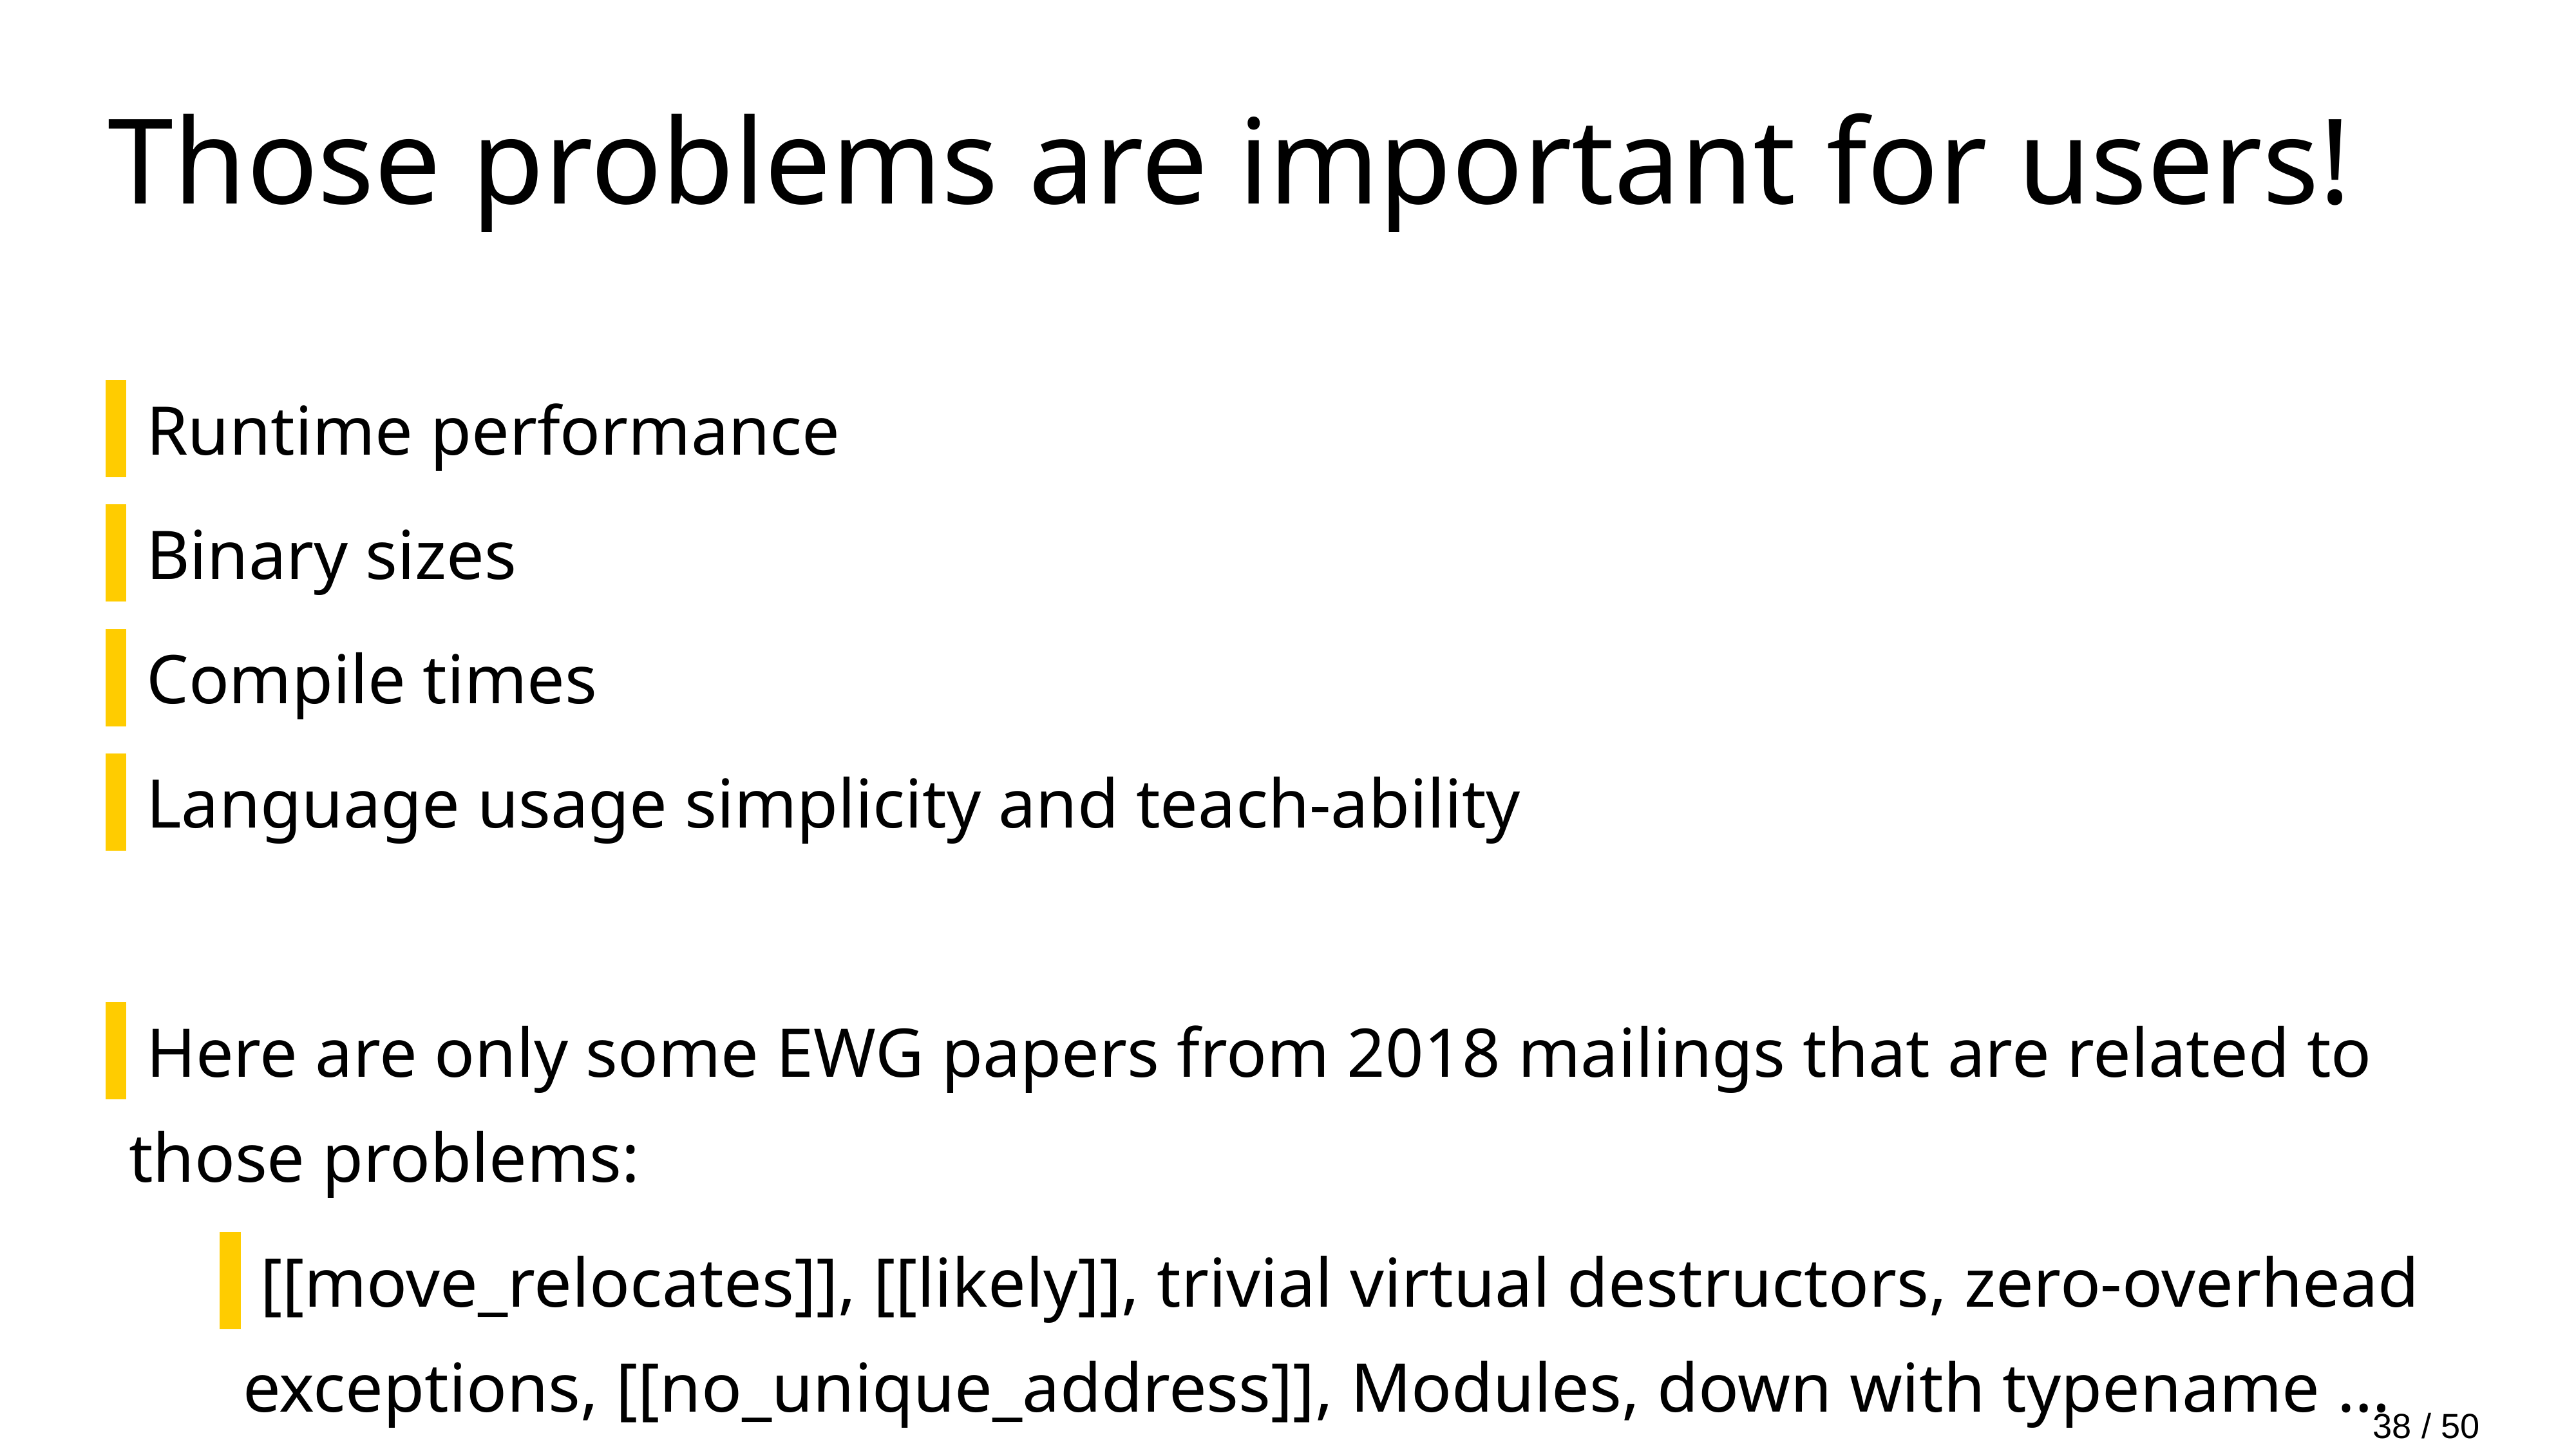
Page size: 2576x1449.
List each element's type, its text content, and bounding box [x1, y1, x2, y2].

text_box <number> / 50 [2363, 1402, 2576, 1449]
title Those problems are important for users! [108, 80, 2468, 242]
text_box Runtime performance Binary sizes Compile times Language usage simplicity and teach-ability Here are only some EWG papers from 2018 mailings that are related to those problems: [[move_relocates]], [[likely]], trivial virtual destructors, zero-overhead exceptions, [[no_unique_address]], Modules, down with typename … There's even more papers for LEWG that try to improve some of those [96, 364, 2512, 1419]
